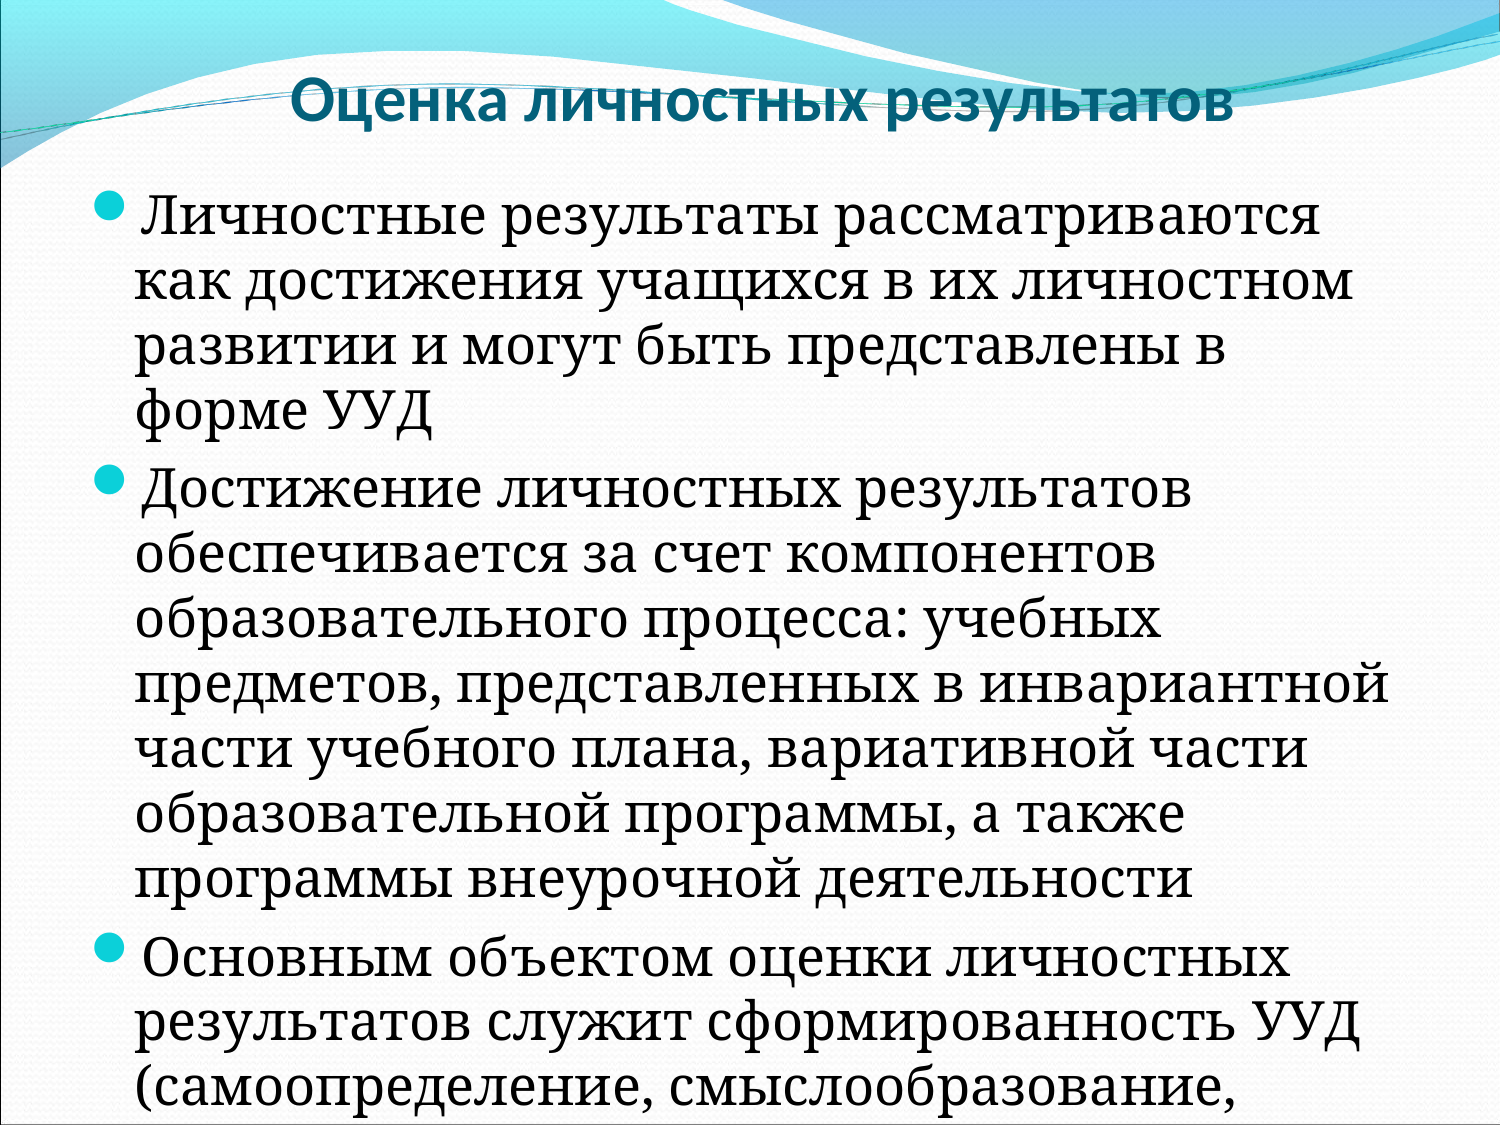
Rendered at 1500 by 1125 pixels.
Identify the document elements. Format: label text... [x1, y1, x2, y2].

title Оценка личностных результатов [88, 47, 1439, 136]
picture [0, 0, 1500, 1125]
list Личностные результаты рассматриваются как достижения учащихся в их личностном развитии и могут быть представлены в форме УУД Достижение личностных результатов обеспечивается за счет компонентов образовательного процесса: учебных предметов, представленных в инвариантной части учебного плана, вариативной части образовательной программы, а также программы внеурочной деятельности Основным объектом оценки личностных результатов служит сформированность УУД (самоопределение, смыслообразование, морально-этическая ориентация) [75, 172, 1426, 1125]
